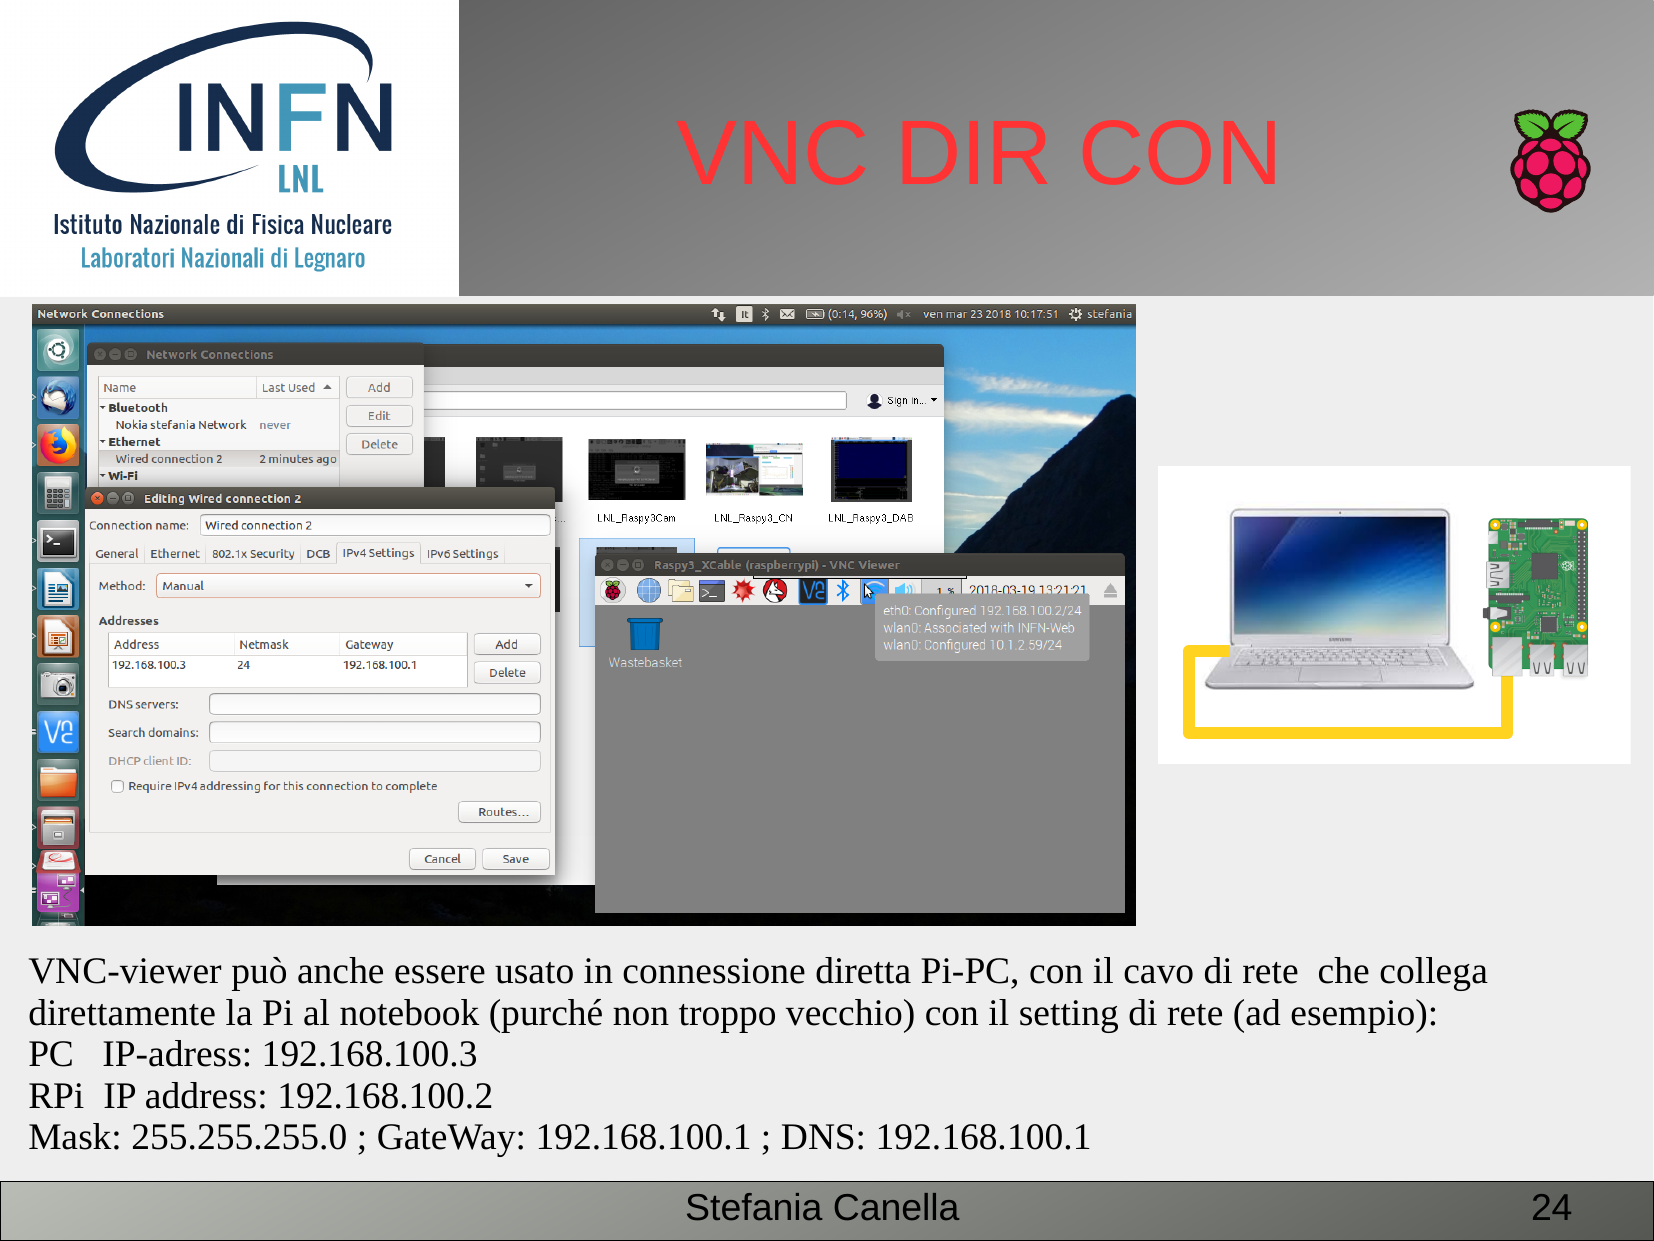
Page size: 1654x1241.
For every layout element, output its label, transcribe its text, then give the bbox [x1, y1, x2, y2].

text_box <number> [1516, 1178, 1654, 1241]
title VNC DIR CON [459, 49, 1571, 257]
text_box [0, 1181, 670, 1241]
picture [1192, 500, 1618, 697]
picture [32, 304, 1136, 926]
text_box Stefania Canella [670, 1178, 984, 1241]
text_box VNC-viewer può anche essere usato in connessione diretta Pi-PC, con il cavo di rete che collega direttamente la Pi al notebook (purché non troppo vecchio) con il setting di rete (ad esempio): PC IP-adress: 192.168.100.3 RPi IP address: 192.168.100.2 Mask: 255.255.255.0 ; GateWay: 192.168.100.1 ; DNS: 192.168.100.1 [28, 933, 1626, 1176]
text_box [984, 1181, 1516, 1241]
text_box [459, 0, 1654, 296]
picture [0, 0, 459, 297]
text_box [1158, 466, 1631, 764]
